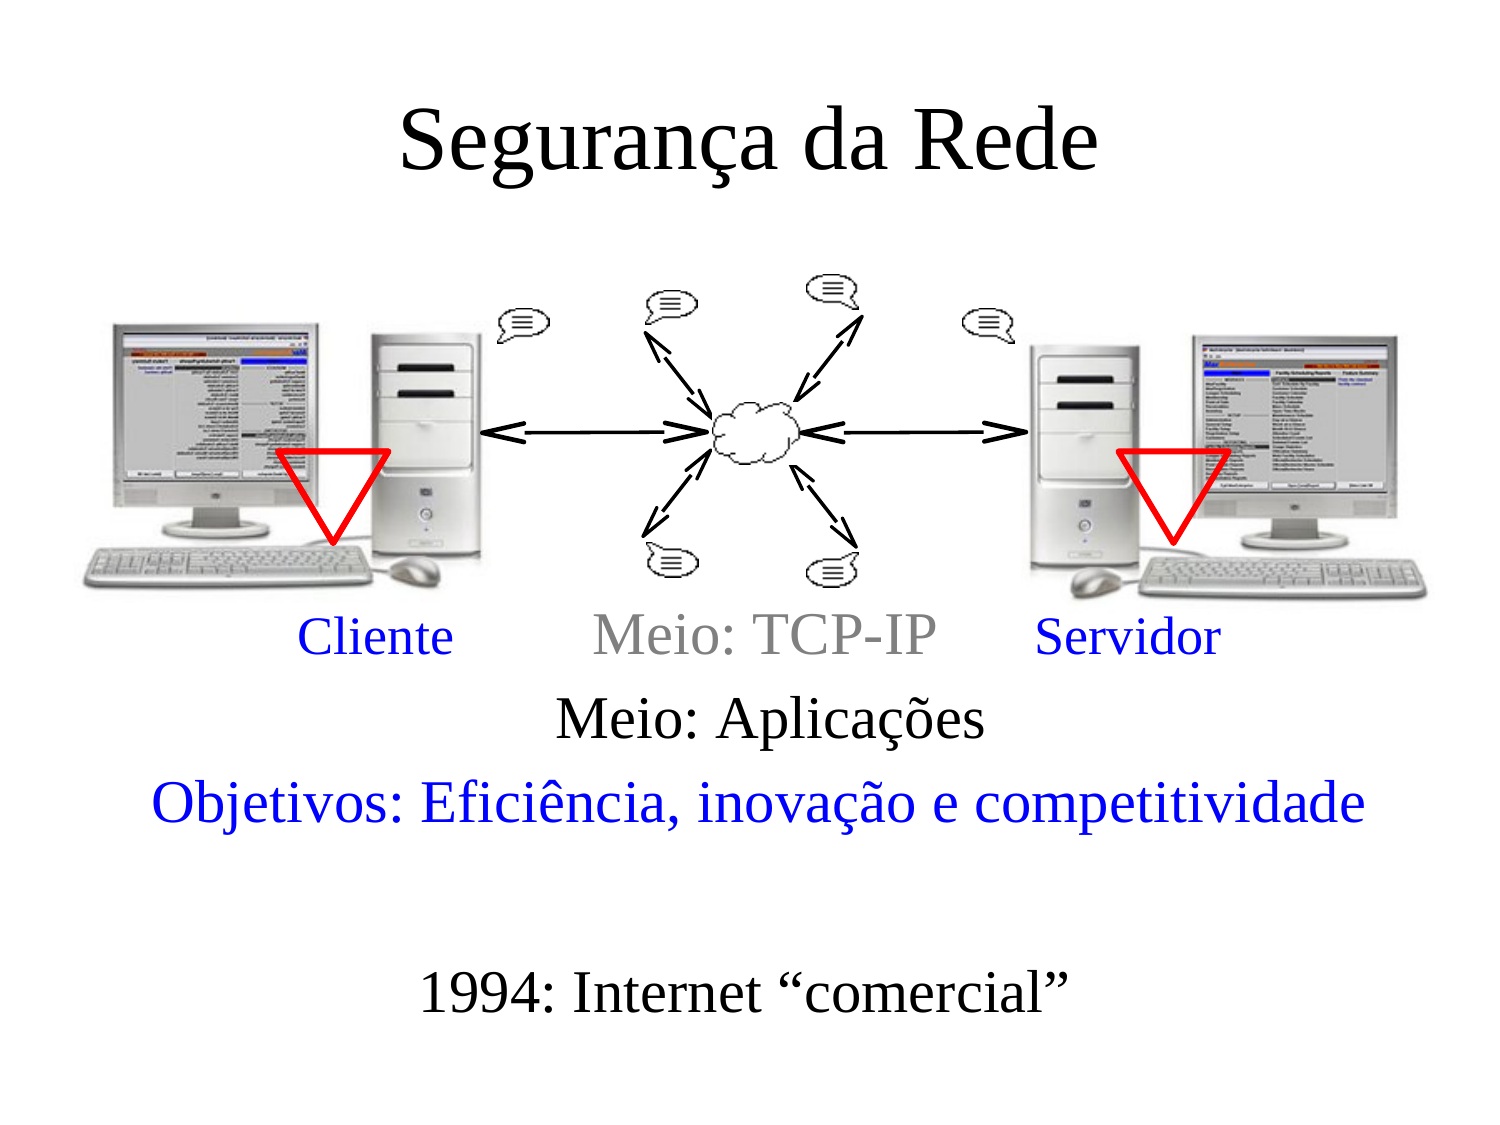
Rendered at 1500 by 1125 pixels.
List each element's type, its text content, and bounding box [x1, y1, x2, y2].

picture [646, 542, 699, 578]
picture [806, 274, 859, 310]
picture [712, 402, 802, 465]
picture [962, 308, 1015, 344]
picture [1021, 320, 1438, 614]
picture [73, 308, 491, 603]
picture [645, 290, 698, 326]
picture [806, 552, 859, 588]
picture [497, 308, 550, 344]
title Segurança da Rede [75, 44, 1425, 233]
text_box Cliente Meio: TCP-IP Servidor A Meio: Aplicações B Objetivos: Eficiência, inovação e competitividade [84, 599, 1435, 836]
subtitle 1994: Internet “comercial” [70, 957, 1421, 1026]
